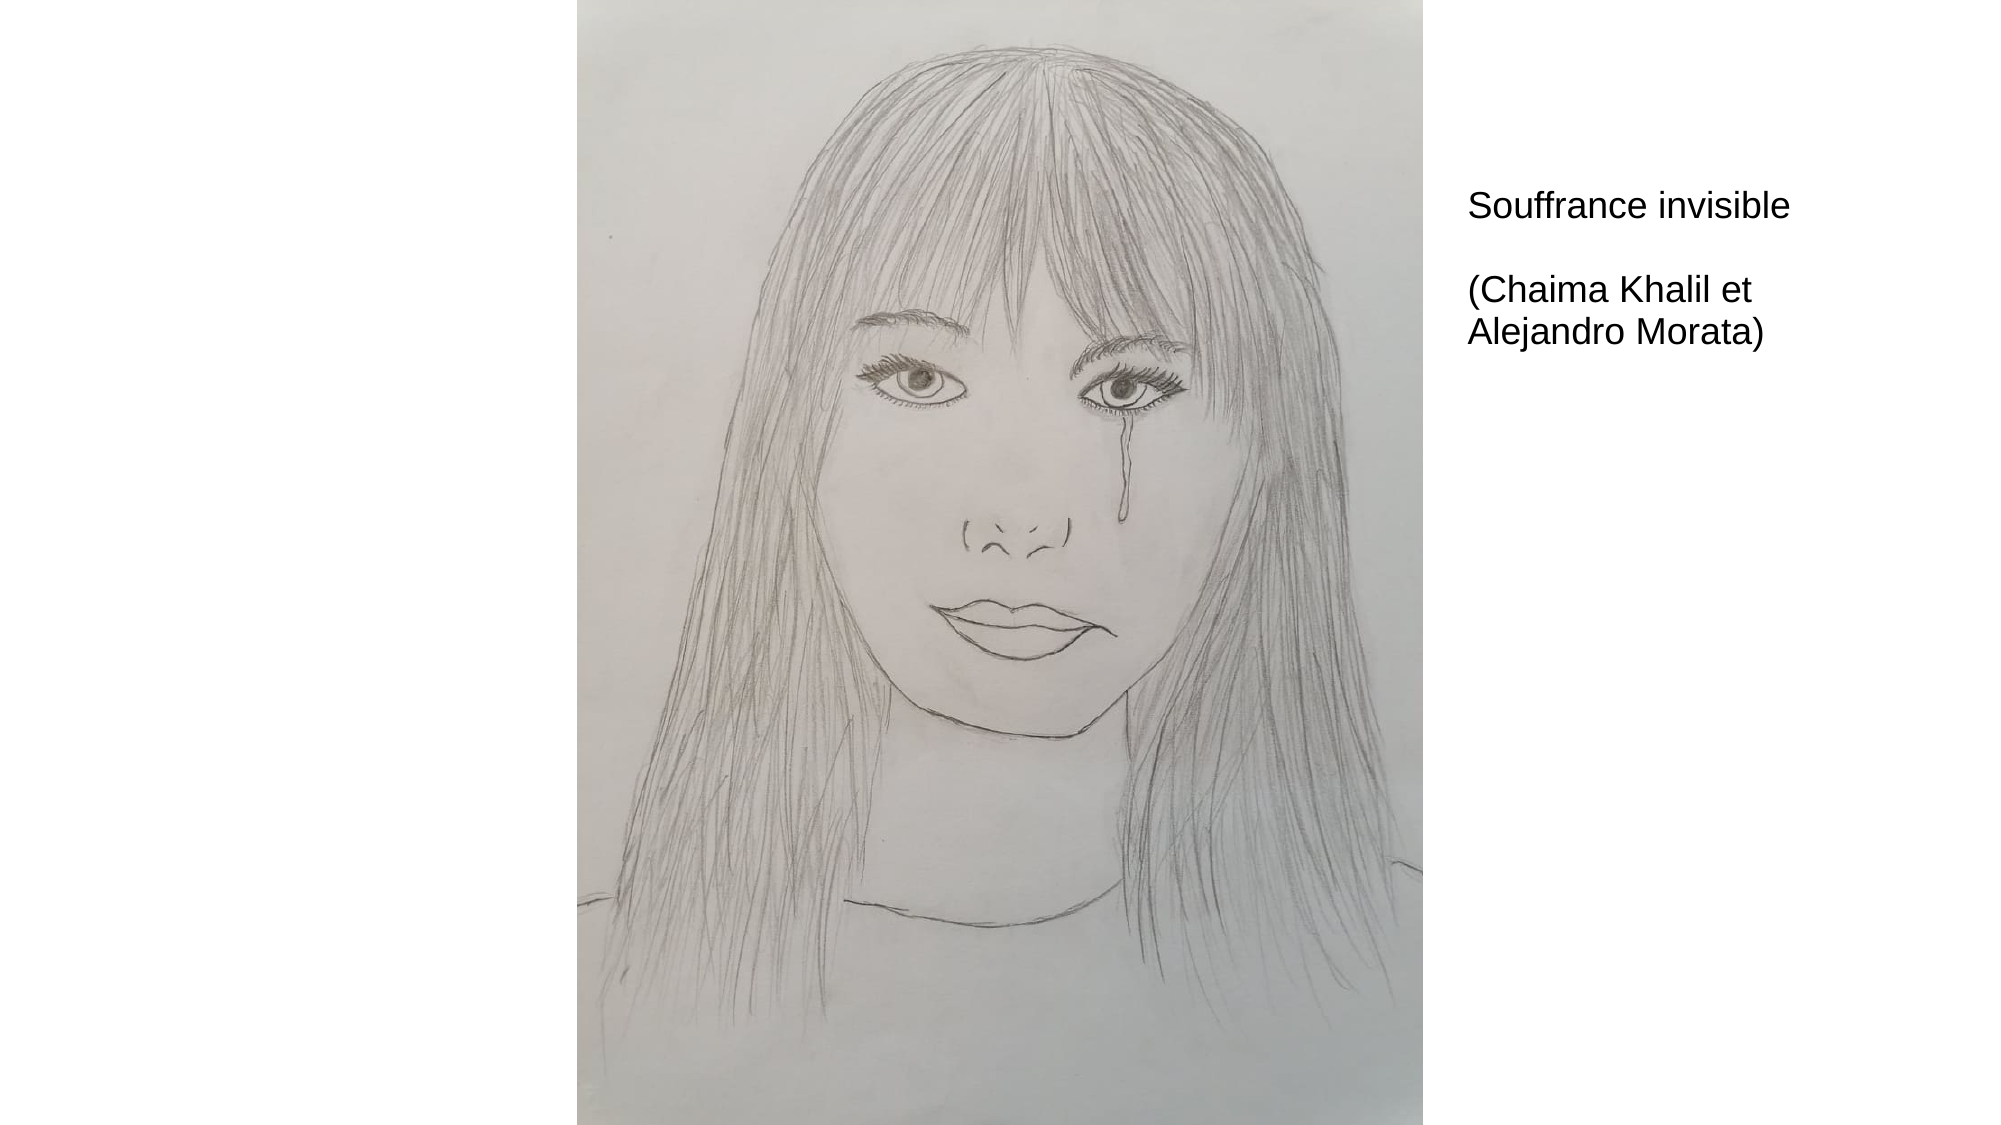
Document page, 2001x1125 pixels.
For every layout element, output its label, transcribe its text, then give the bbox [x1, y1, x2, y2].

picture [577, 0, 1423, 1125]
text_box Souffrance invisible (Chaima Khalil et Alejandro Morata) [1452, 177, 1806, 360]
